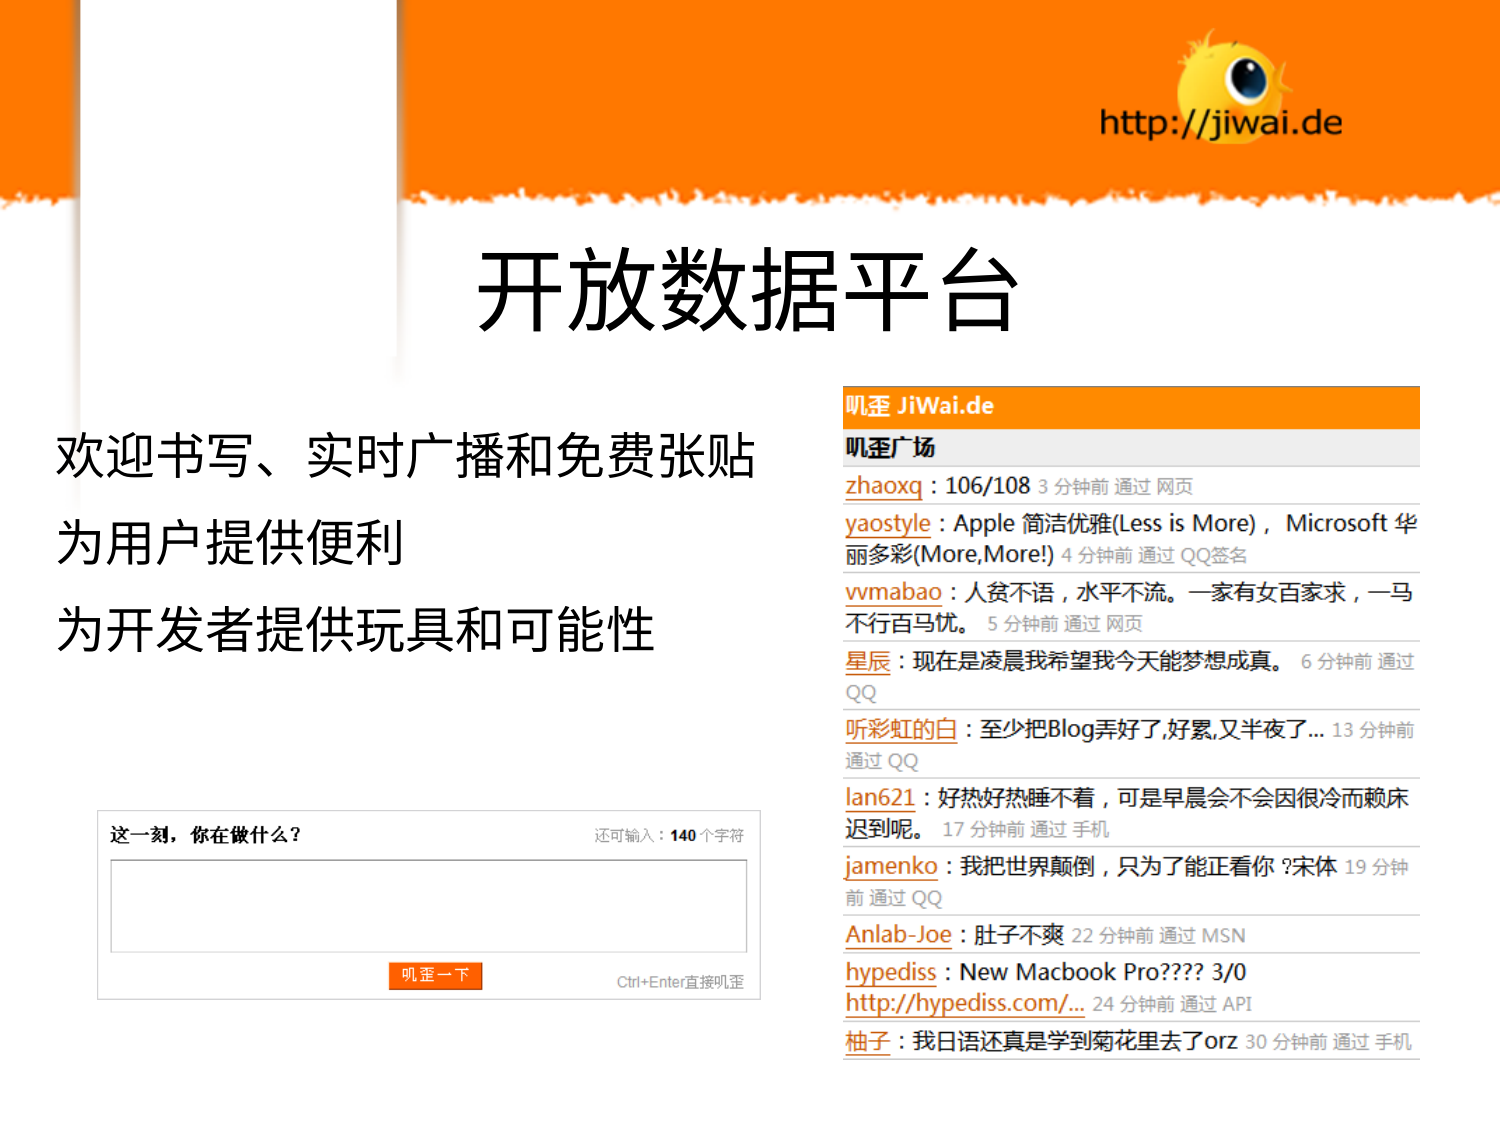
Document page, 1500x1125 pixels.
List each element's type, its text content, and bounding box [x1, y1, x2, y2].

list 欢迎书写、实时广播和免费张贴 为用户提供便利 为开发者提供玩具和可能性 [41, 409, 822, 993]
title 开放数据平台 [75, 210, 1426, 399]
picture [0, 0, 1500, 1125]
